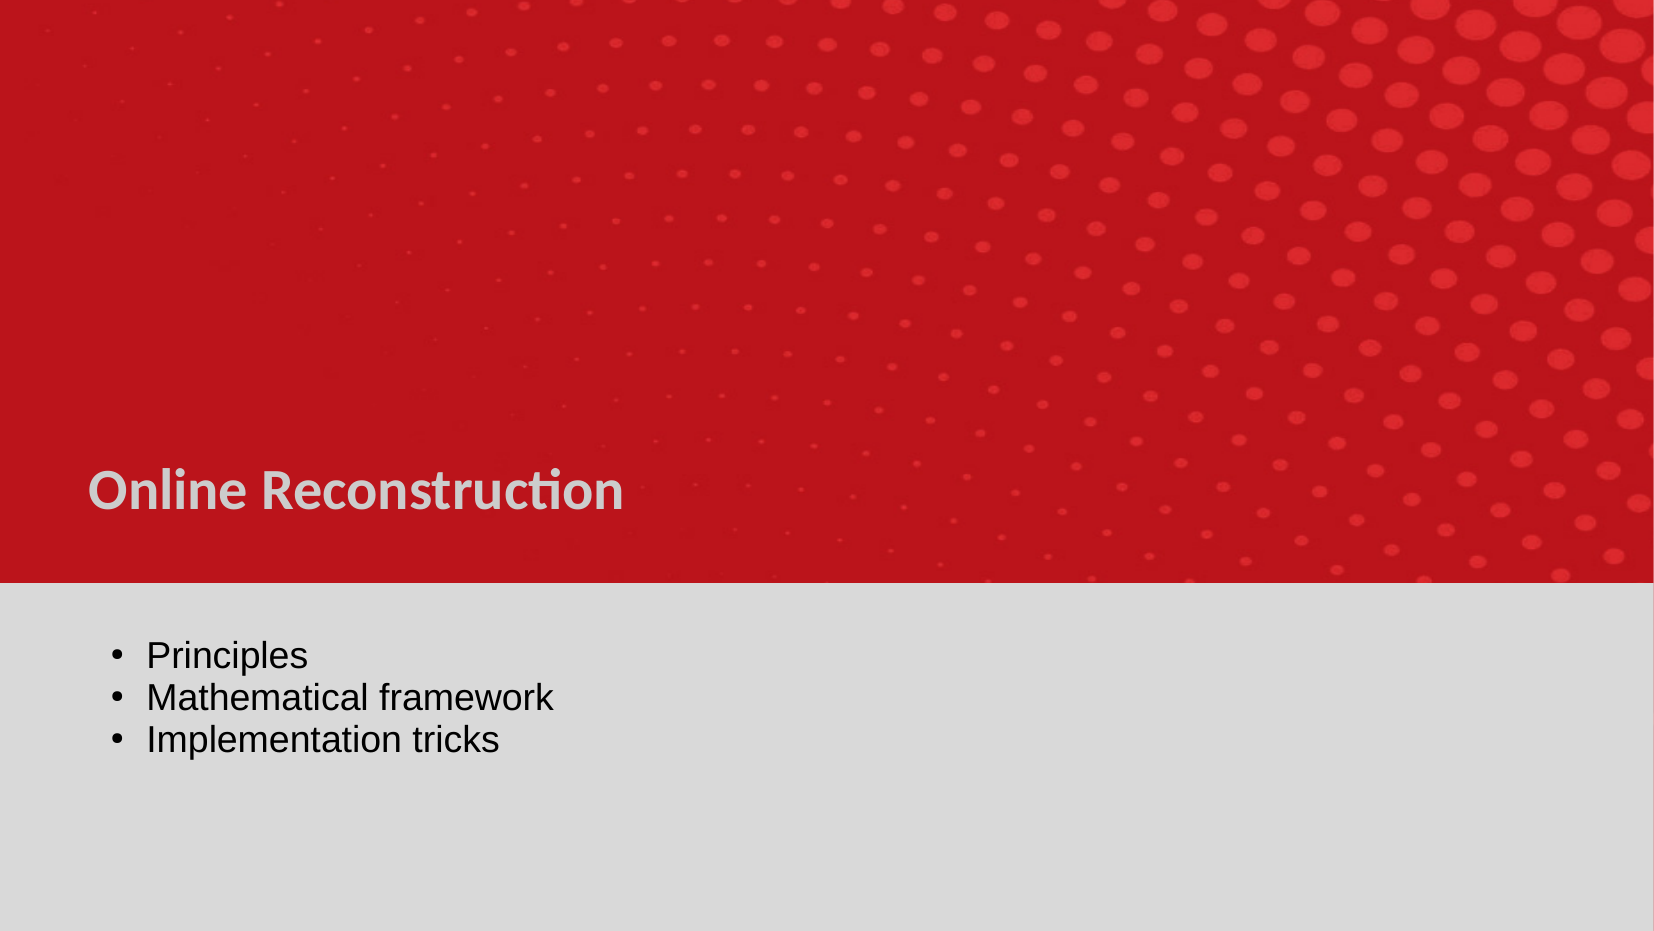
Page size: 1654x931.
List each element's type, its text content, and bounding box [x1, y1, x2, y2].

picture [0, 0, 1654, 583]
title Online Reconstruction [88, 413, 827, 569]
text_box Principles Mathematical framework Implementation tricks [95, 627, 1433, 769]
